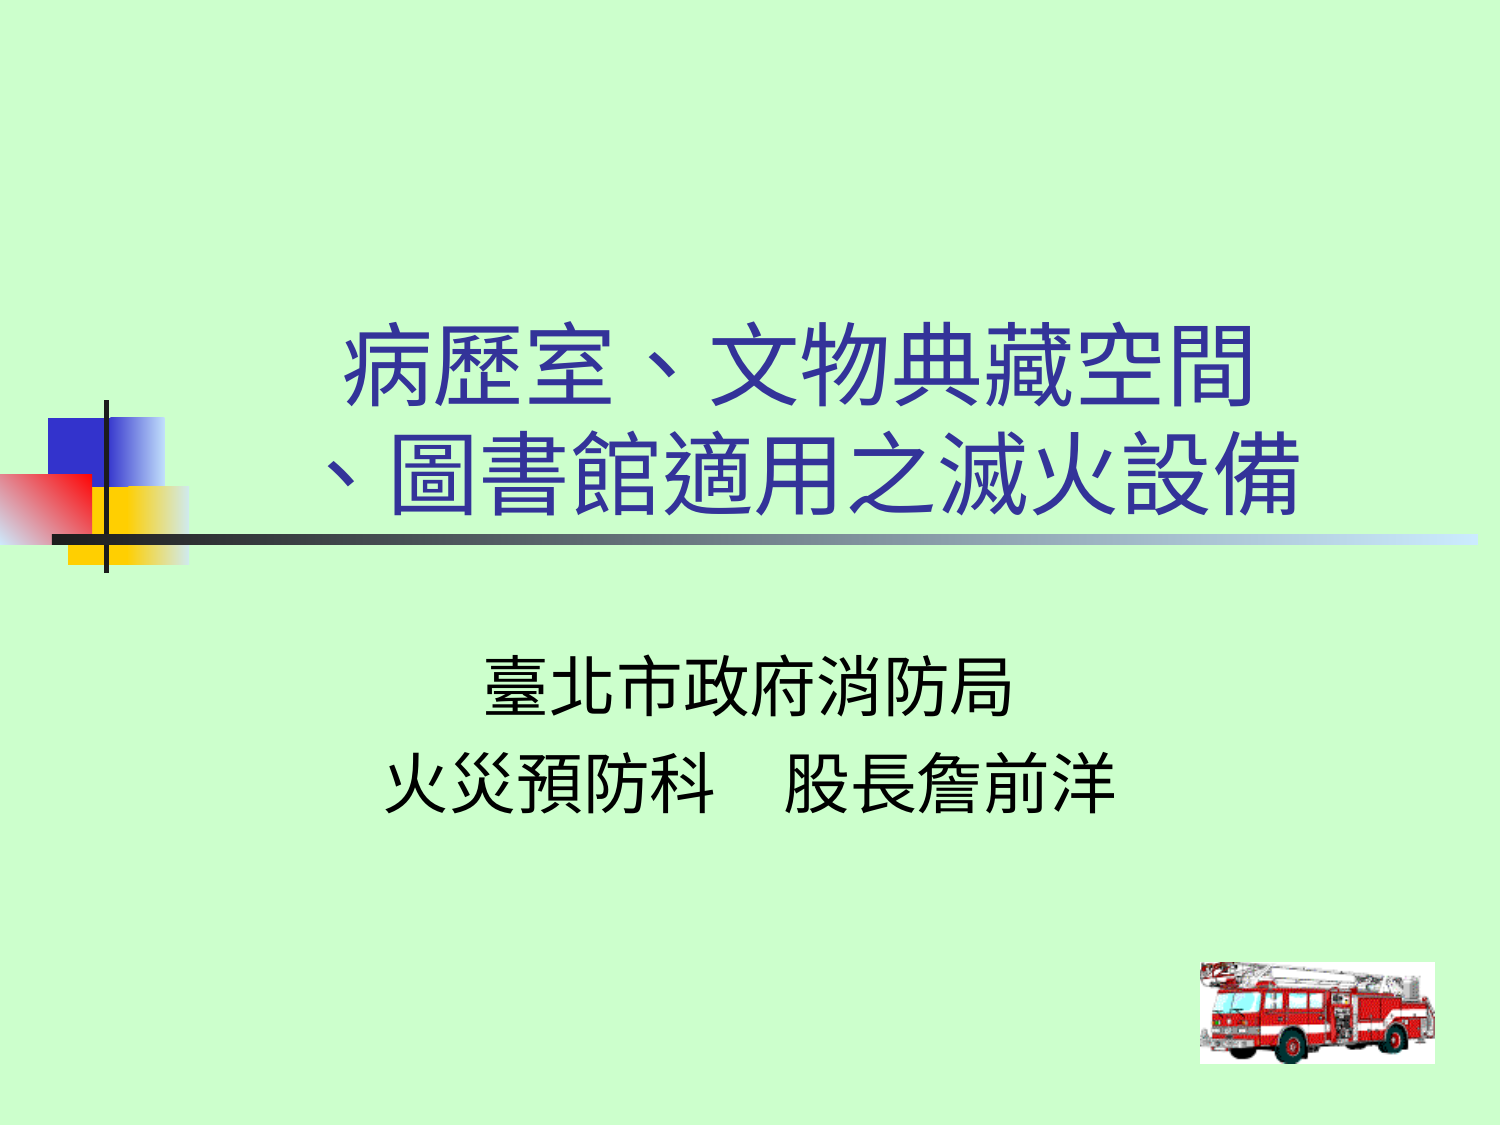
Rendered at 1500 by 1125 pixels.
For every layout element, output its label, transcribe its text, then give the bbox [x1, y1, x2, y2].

title 病歷室、文物典藏空間 、圖書館適用之滅火設備 [162, 299, 1438, 488]
subtitle 臺北市政府消防局 火災預防科 股長詹前洋 [225, 637, 1276, 925]
picture [1200, 962, 1435, 1065]
